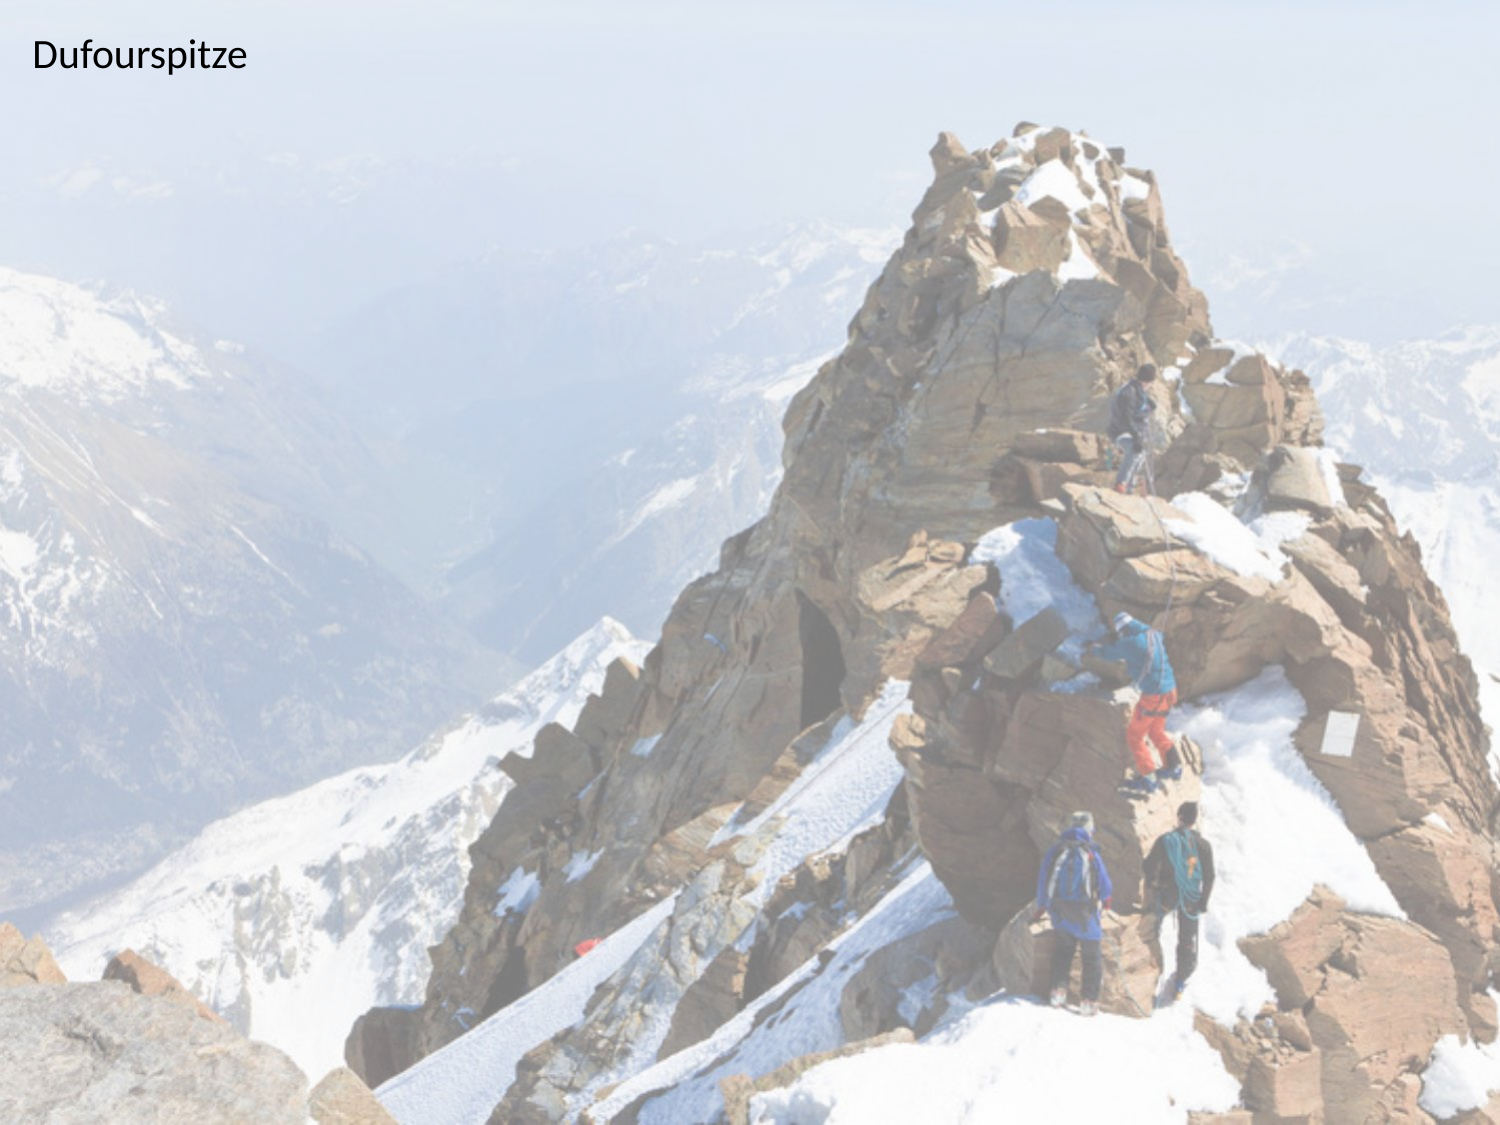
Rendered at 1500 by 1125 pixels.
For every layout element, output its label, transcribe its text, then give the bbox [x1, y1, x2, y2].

text_box Dufourspitze [17, 19, 431, 84]
